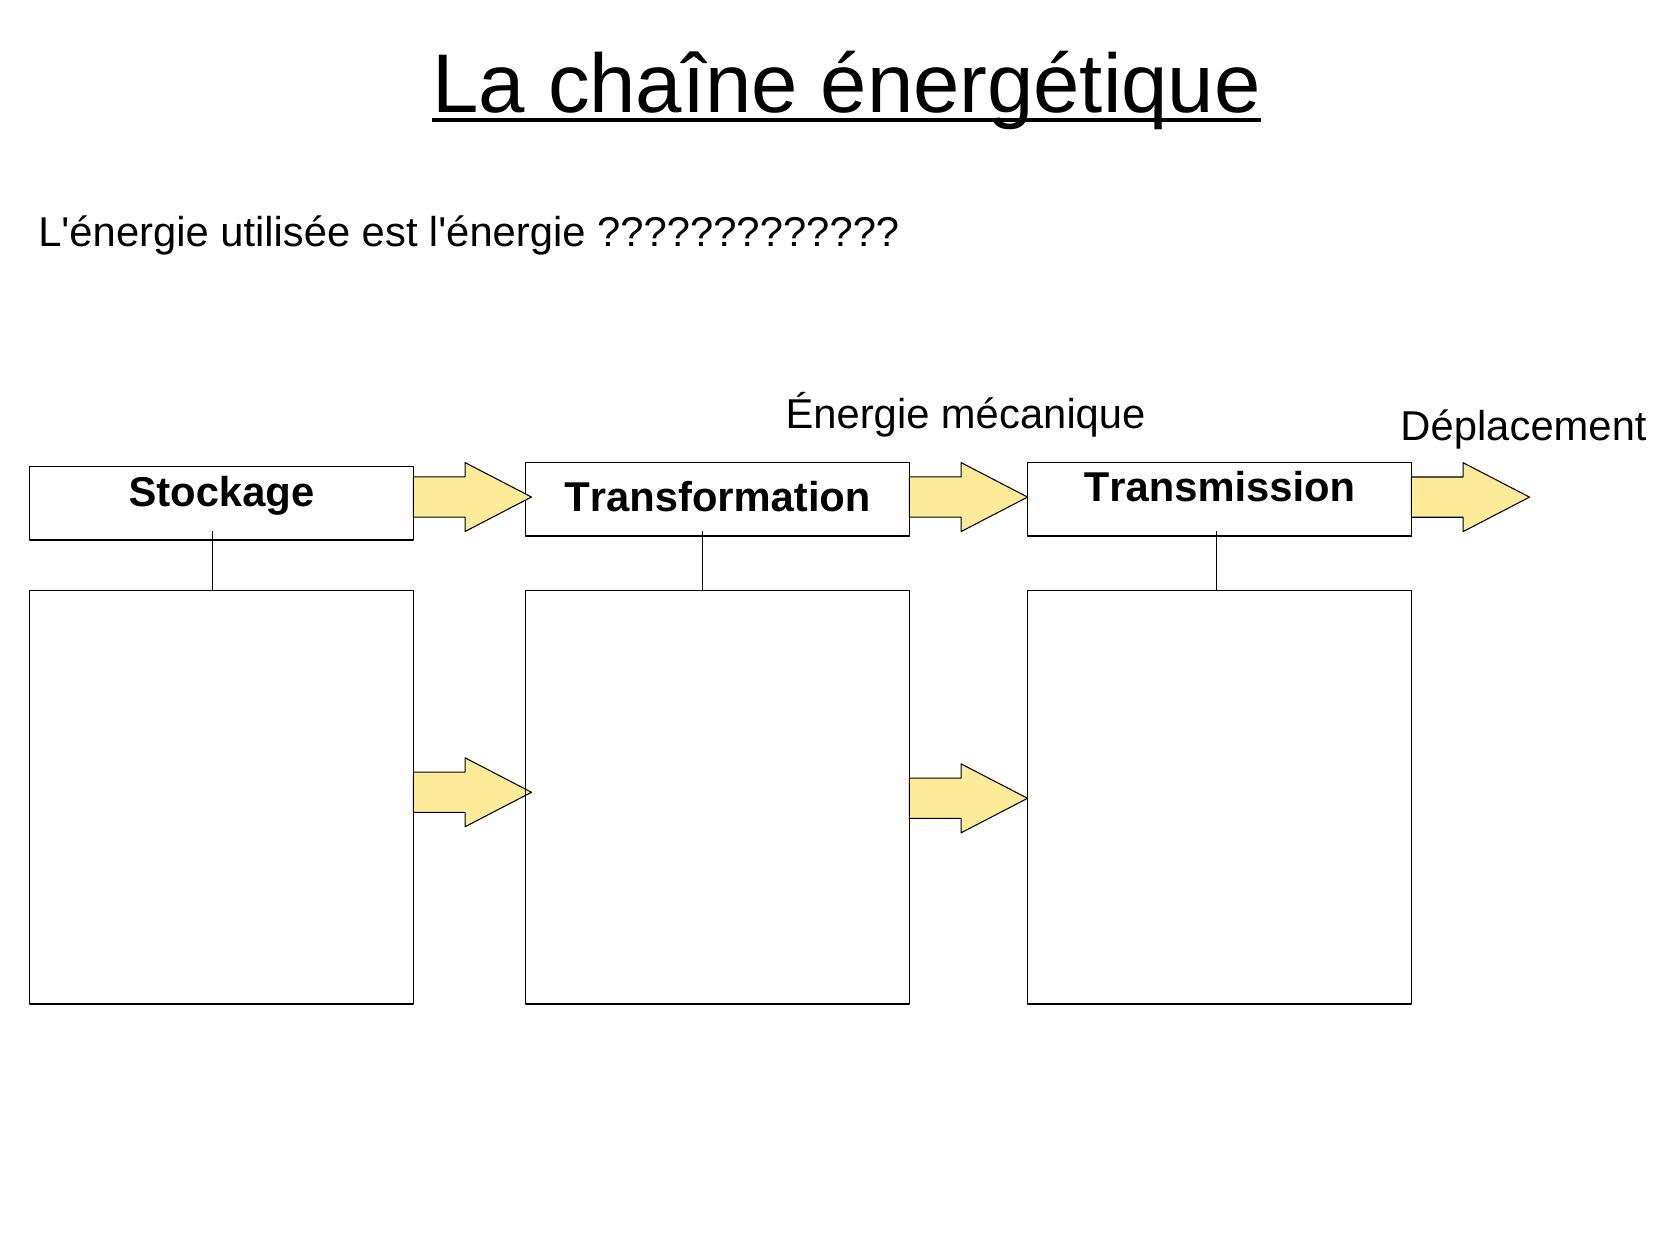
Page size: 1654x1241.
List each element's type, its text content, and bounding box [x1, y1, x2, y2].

text_box Déplacement [1375, 395, 1654, 500]
text_box [909, 462, 1028, 532]
text_box Stockage [29, 466, 414, 550]
text_box [414, 590, 1412, 1004]
text_box [1411, 500, 1524, 532]
text_box L'énergie utilisée est l'énergie ????????????? [23, 206, 1595, 296]
text_box Transformation [525, 472, 910, 555]
text_box Transmission [1027, 462, 1412, 546]
text_box Énergie mécanique [714, 383, 1217, 488]
text_box La chaîne énergétique [68, 41, 1625, 150]
text_box [413, 462, 532, 532]
